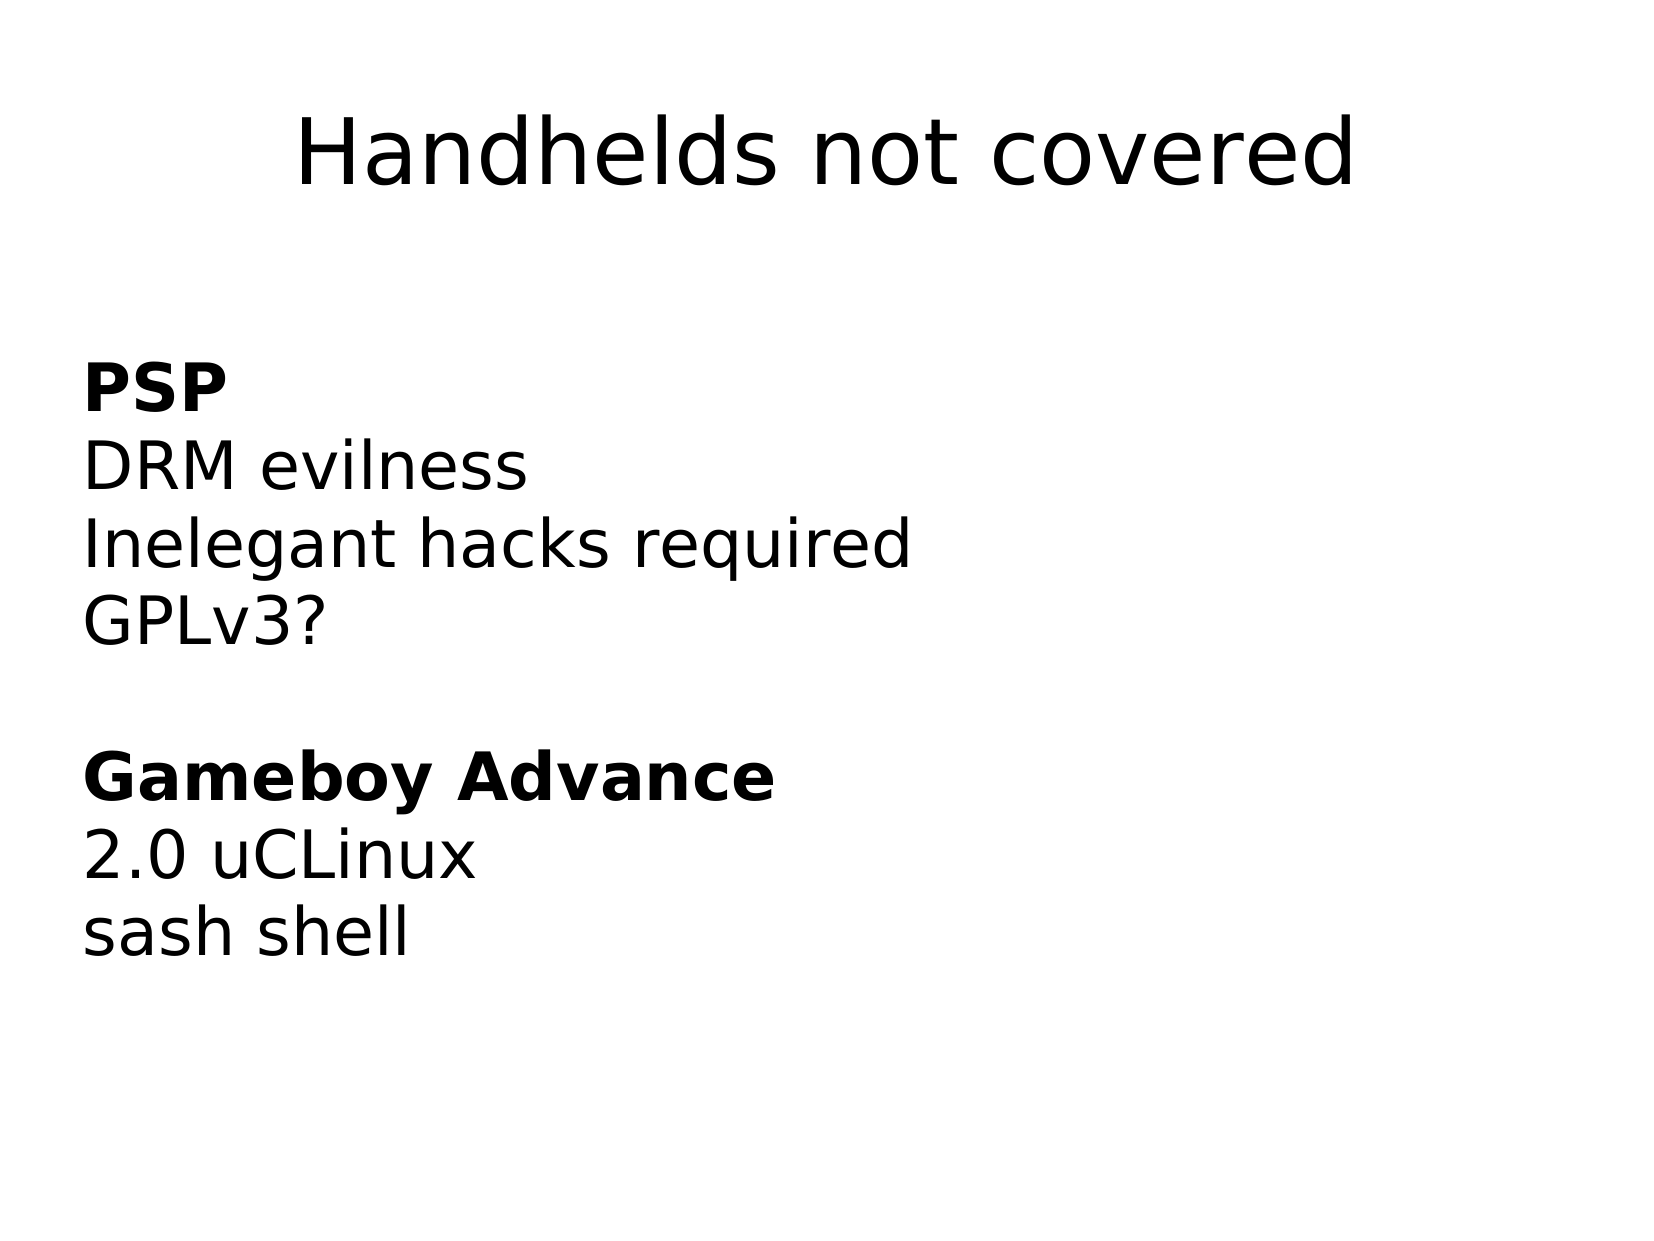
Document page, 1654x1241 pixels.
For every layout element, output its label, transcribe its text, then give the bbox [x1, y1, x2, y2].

title Handhelds not covered [82, 56, 1571, 250]
subtitle PSP DRM evilness Inelegant hacks required GPLv3? Gameboy Advance 2.0 uCLinux sash shell essentially useless [82, 297, 1571, 1102]
